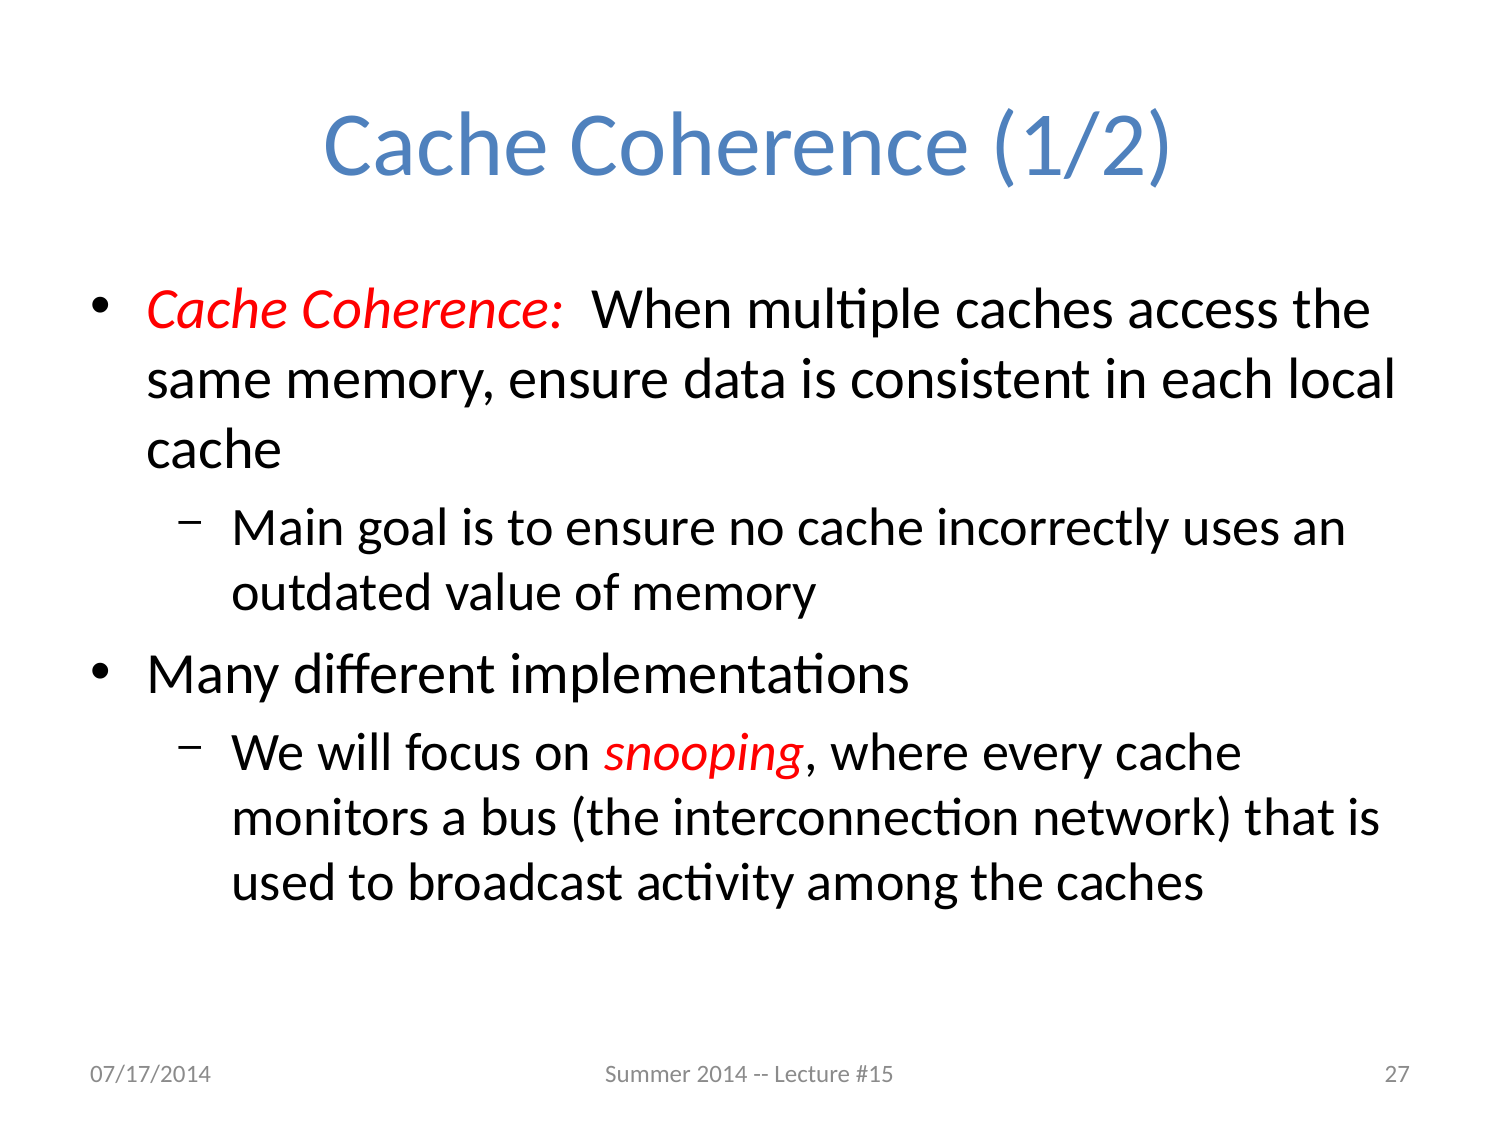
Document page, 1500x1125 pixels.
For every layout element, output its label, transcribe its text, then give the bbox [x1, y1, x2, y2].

list Cache Coherence: When multiple caches access the same memory, ensure data is consistent in each local cache Main goal is to ensure no cache incorrectly uses an outdated value of memory Many different implementations We will focus on snooping, where every cache monitors a bus (the interconnection network) that is used to broadcast activity among the caches [75, 262, 1425, 1073]
slide_number 07/17/2014 [75, 1042, 425, 1103]
title Cache Coherence (1/2) [75, 45, 1425, 233]
slide_number <number> [1074, 1042, 1425, 1103]
footer Summer 2014 -- Lecture #15 [512, 1042, 988, 1103]
